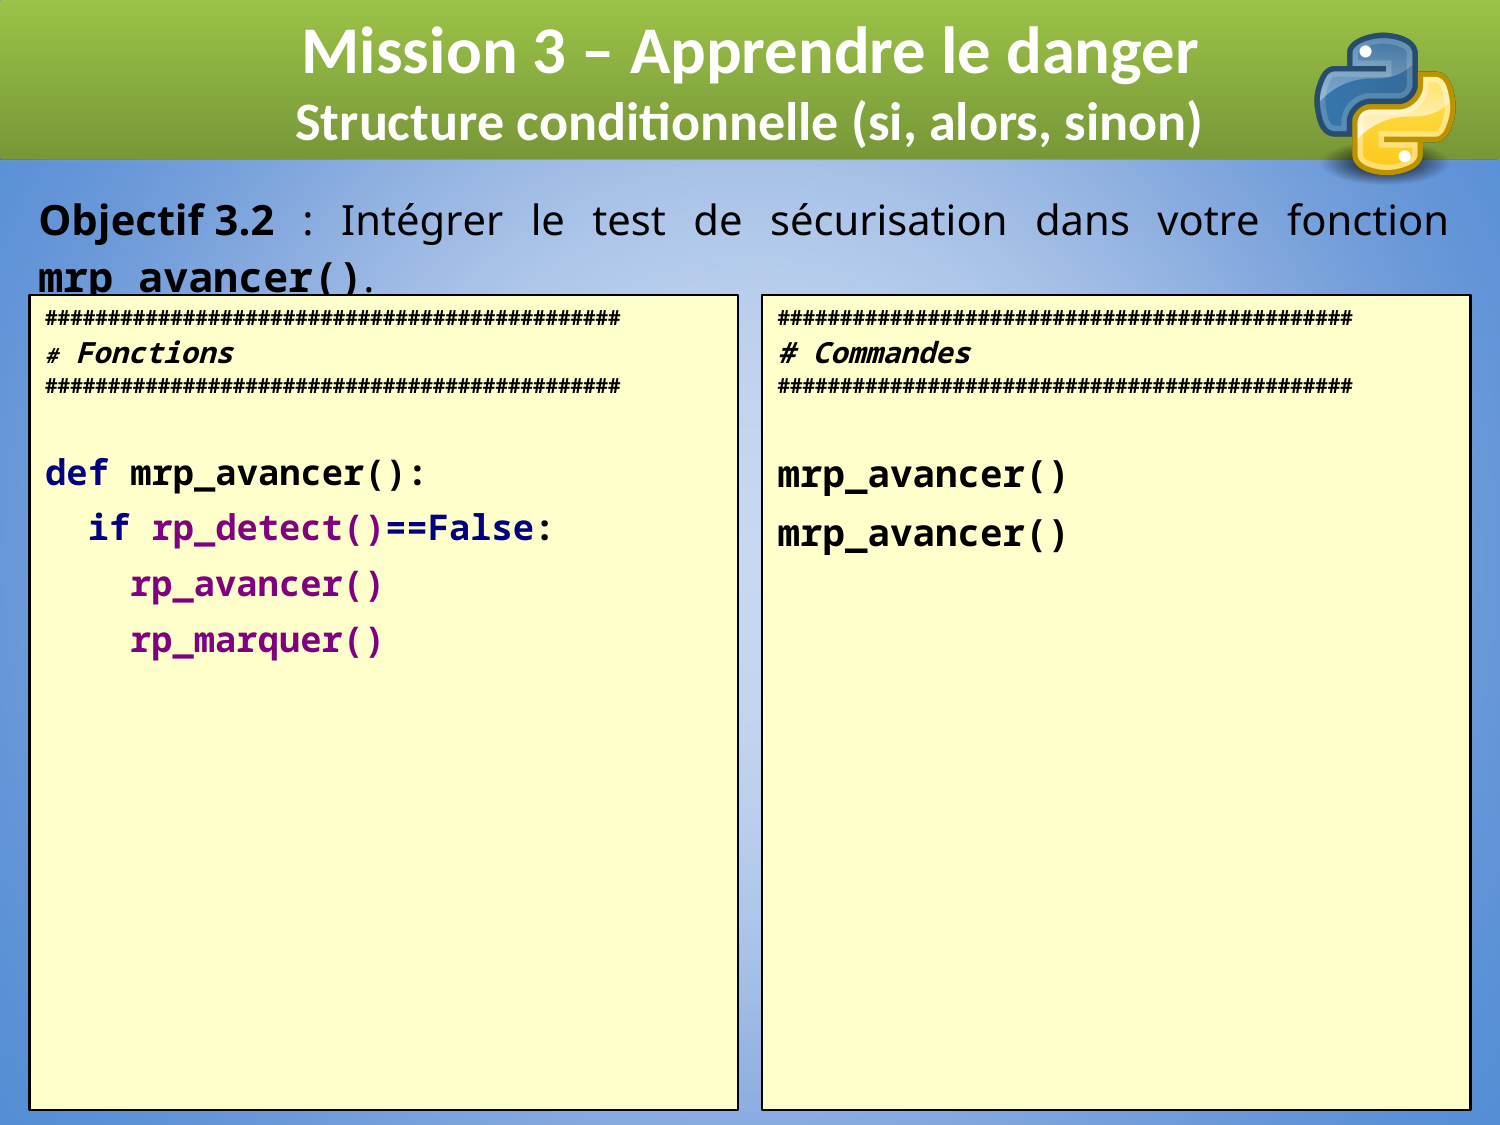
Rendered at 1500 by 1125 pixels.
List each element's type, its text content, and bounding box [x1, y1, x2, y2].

text_box Mission 3 – Apprendre le danger Structure conditionnelle (si, alors, sinon) [0, 0, 1500, 159]
picture [0, 29, 1500, 1125]
text_box ############################################## # Fonctions ############################################## def mrp_avancer(): if rp_detect()==False: rp_avancer() rp_marquer() [29, 295, 739, 1111]
text_box ############################################## # Commandes ############################################## mrp_avancer() mrp_avancer() [761, 295, 1471, 1111]
text_box Objectif 3.2 : Intégrer le test de sécurisation dans votre fonction mrp_avancer(). [23, 183, 1465, 324]
